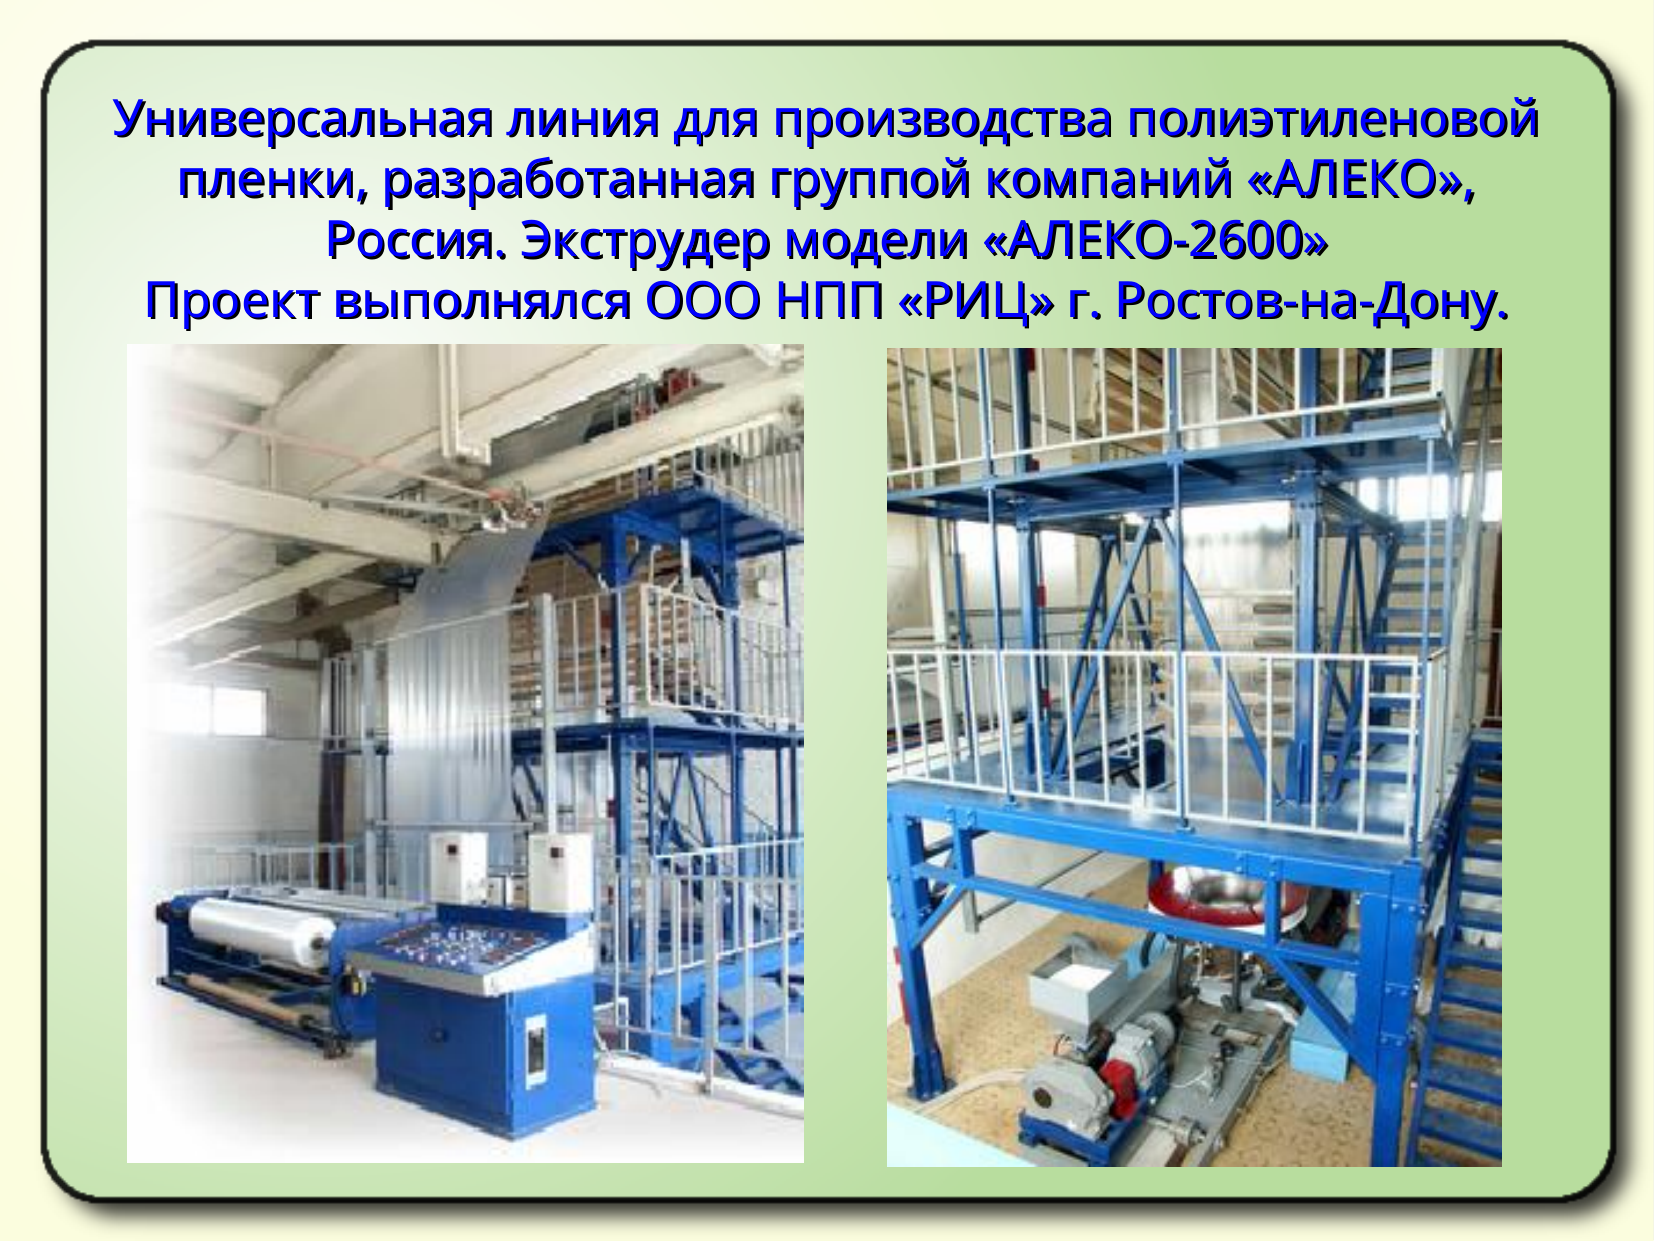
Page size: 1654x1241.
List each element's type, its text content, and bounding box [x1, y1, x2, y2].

picture [0, 0, 1654, 1241]
title Универсальная линия для производства полиэтиленовой пленки, разработанная группой компаний «АЛЕКО», Россия. Экструдер модели «АЛЕКО-2600» Проект выполнялся ООО НПП «РИЦ» г. Ростов-на-Дону. [59, 37, 1595, 375]
